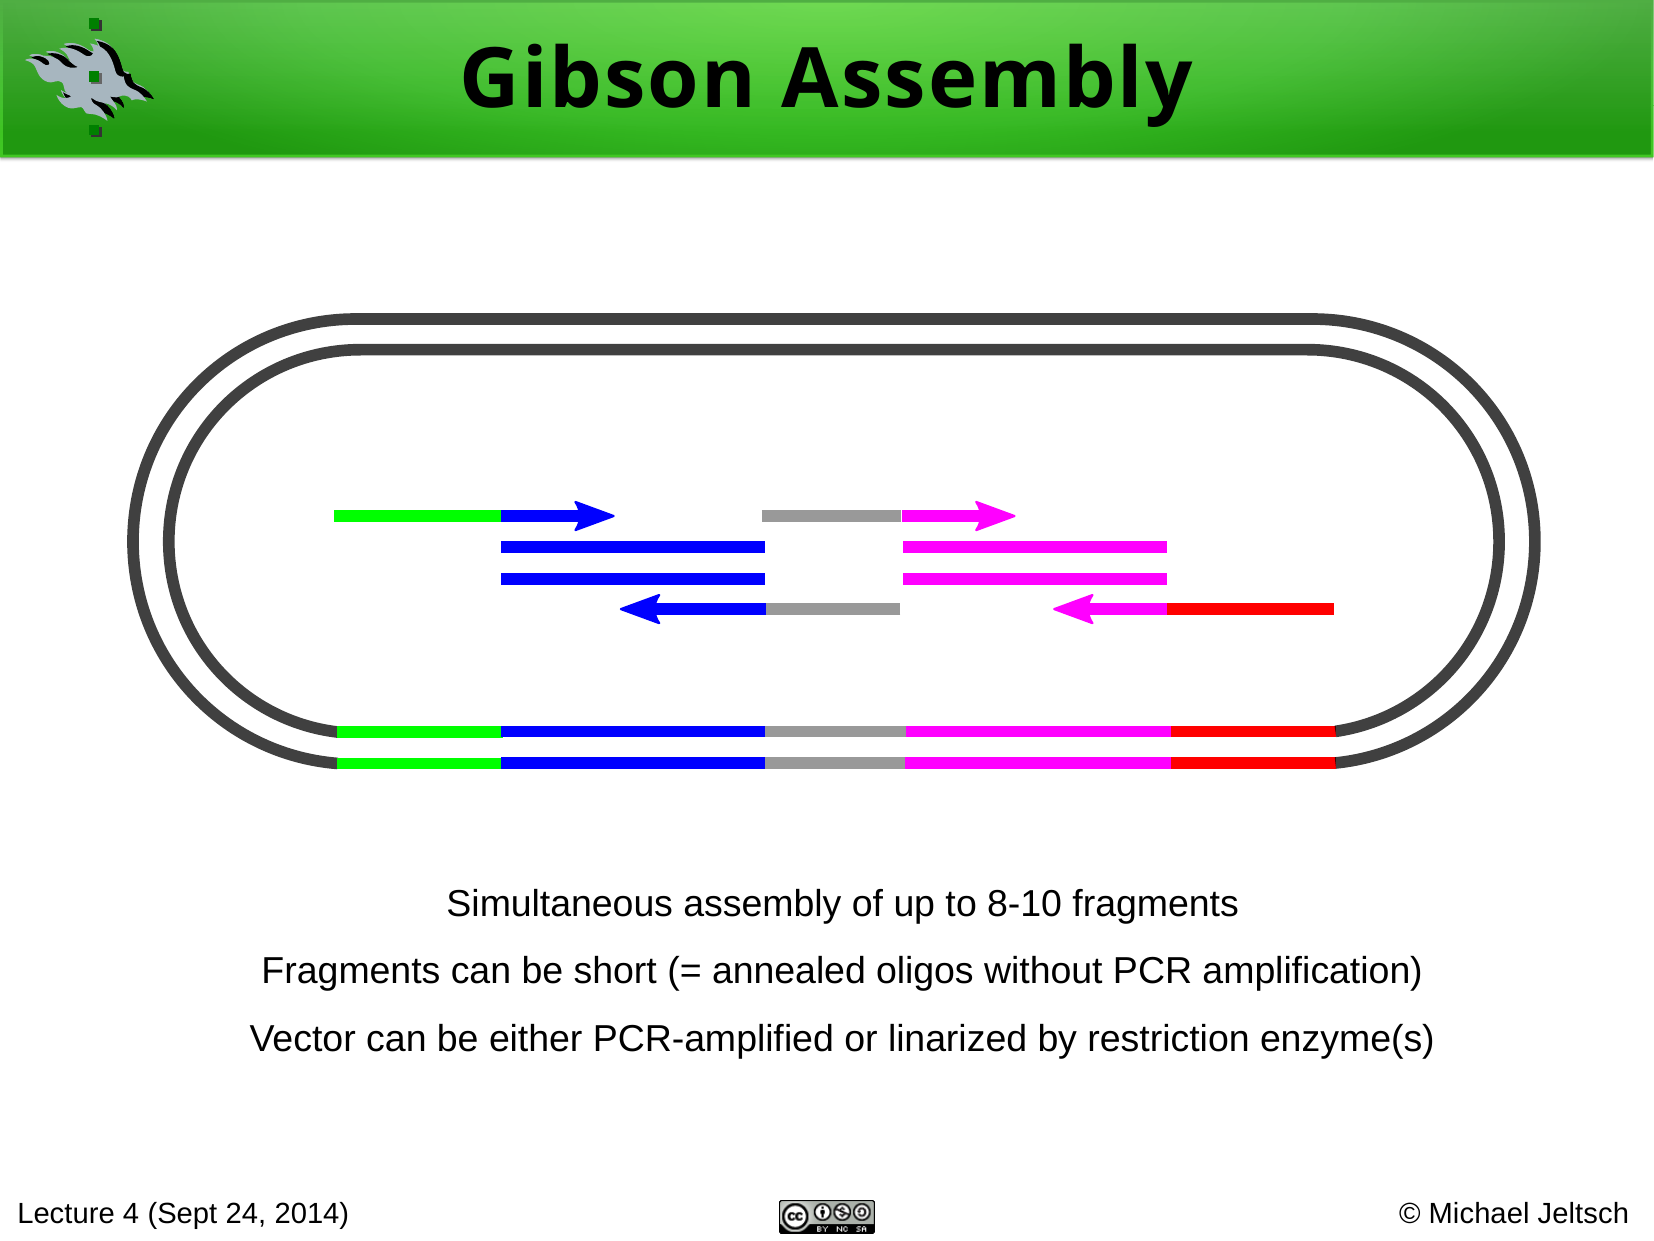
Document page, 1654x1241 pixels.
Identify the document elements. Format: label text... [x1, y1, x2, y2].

text_box Simultaneous assembly of up to 8-10 fragments [431, 874, 1256, 932]
text_box Fragments can be short (= annealed oligos without PCR amplification) [246, 942, 1441, 999]
picture [127, 313, 1541, 812]
title Gibson Assembly [206, 30, 1448, 121]
picture [779, 1200, 875, 1234]
text_box Vector can be either PCR-amplified or linarized by restriction enzyme(s) [234, 1009, 1453, 1067]
